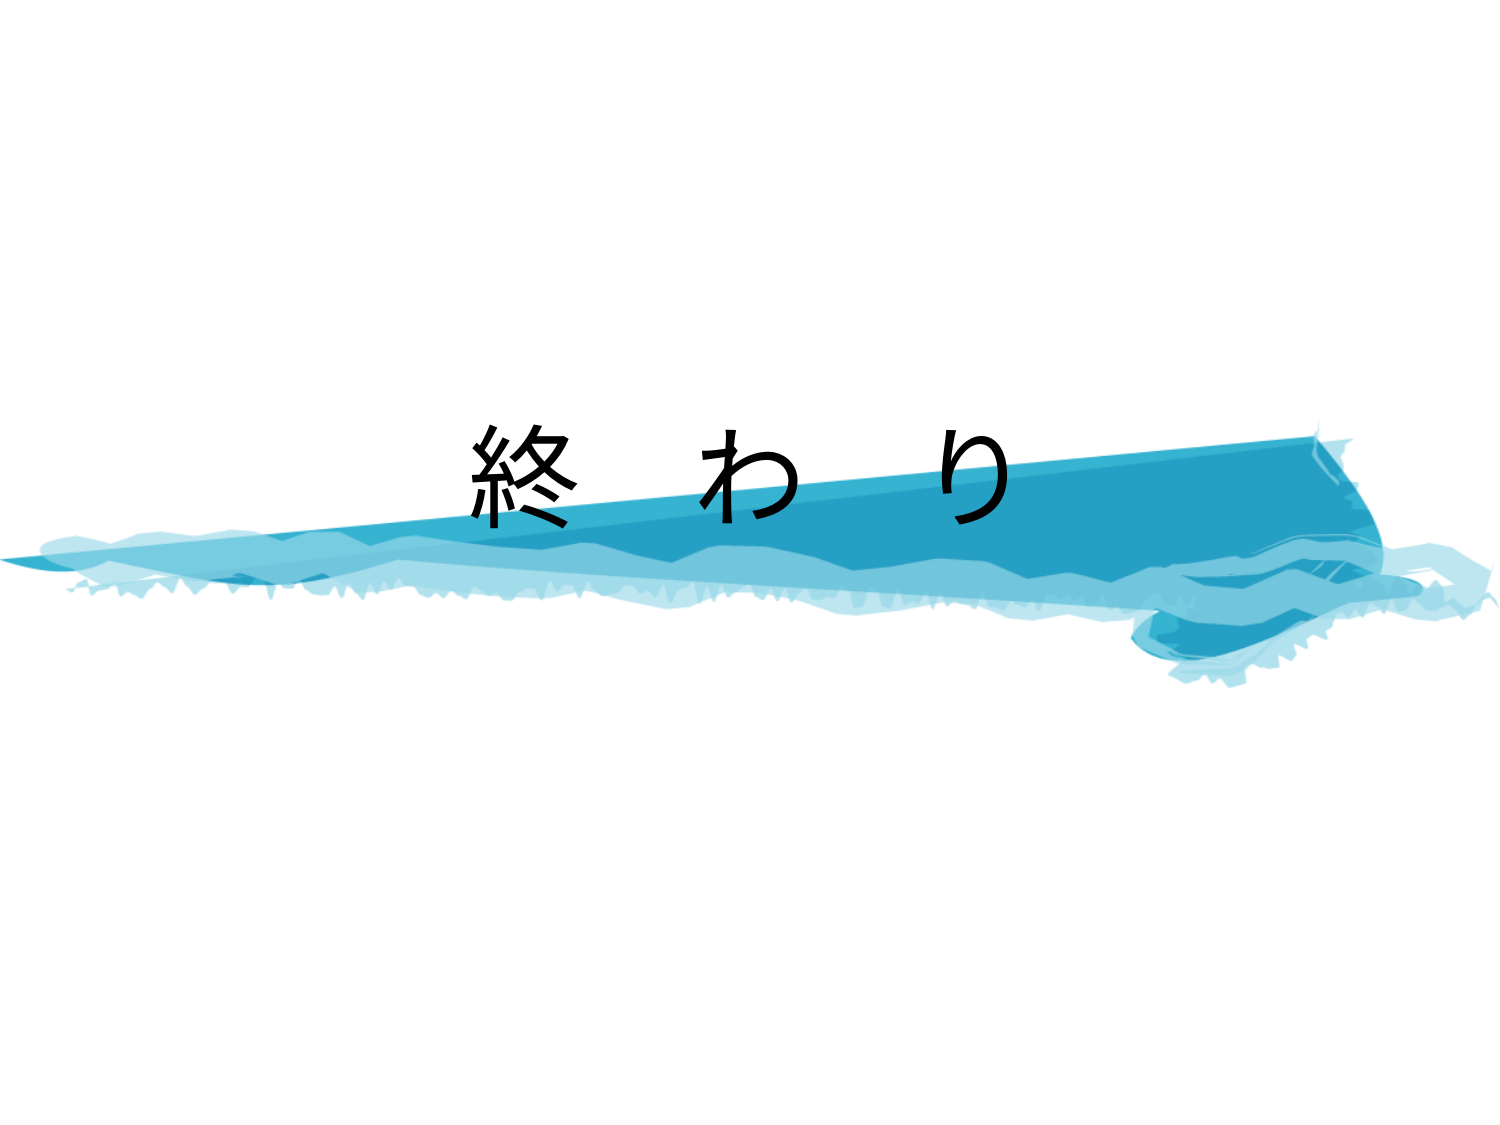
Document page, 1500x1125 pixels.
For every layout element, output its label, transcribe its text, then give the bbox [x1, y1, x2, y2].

picture [0, 420, 1500, 688]
title 終 わ り [112, 349, 1388, 591]
